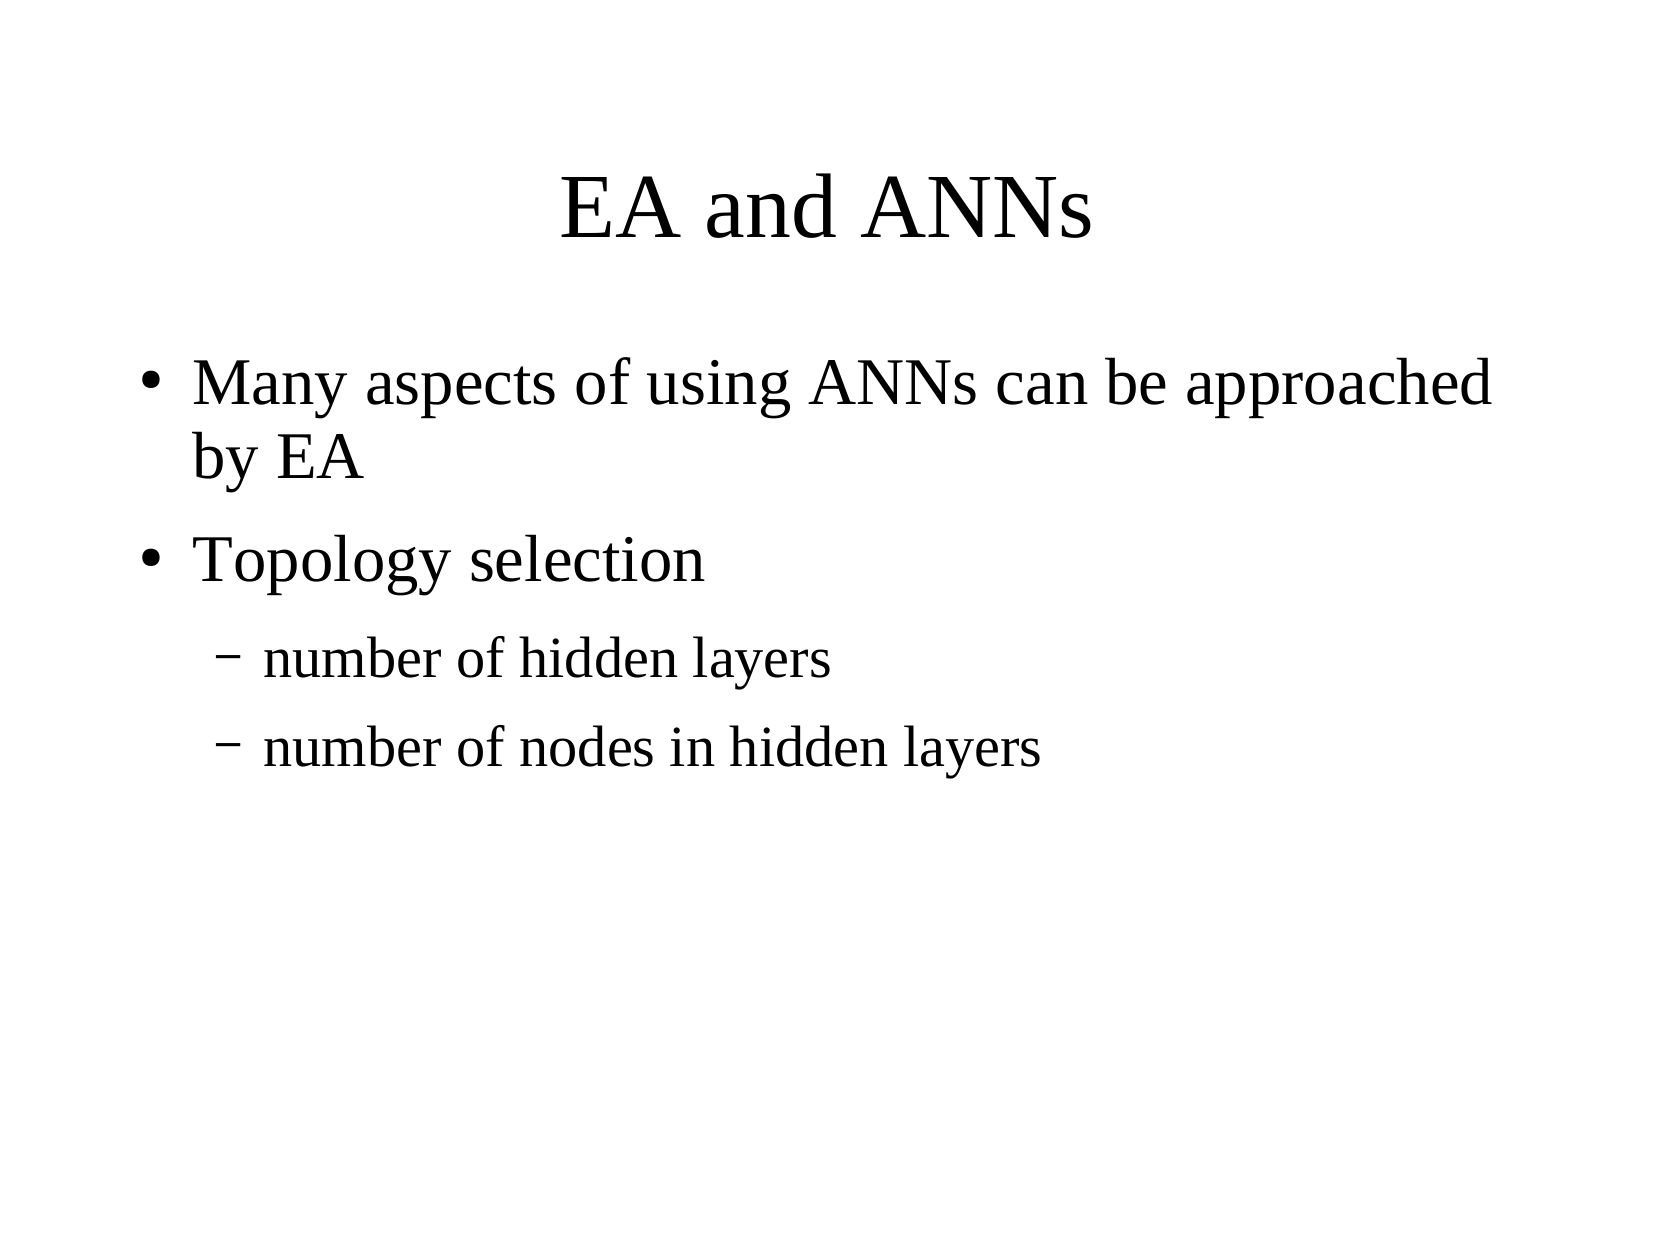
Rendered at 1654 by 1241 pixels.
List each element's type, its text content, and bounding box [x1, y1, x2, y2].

title EA and ANNs [121, 102, 1534, 311]
list Many aspects of using ANNs can be approached by EA Topology selection number of hidden layers number of nodes in hidden layers [121, 344, 1534, 1127]
